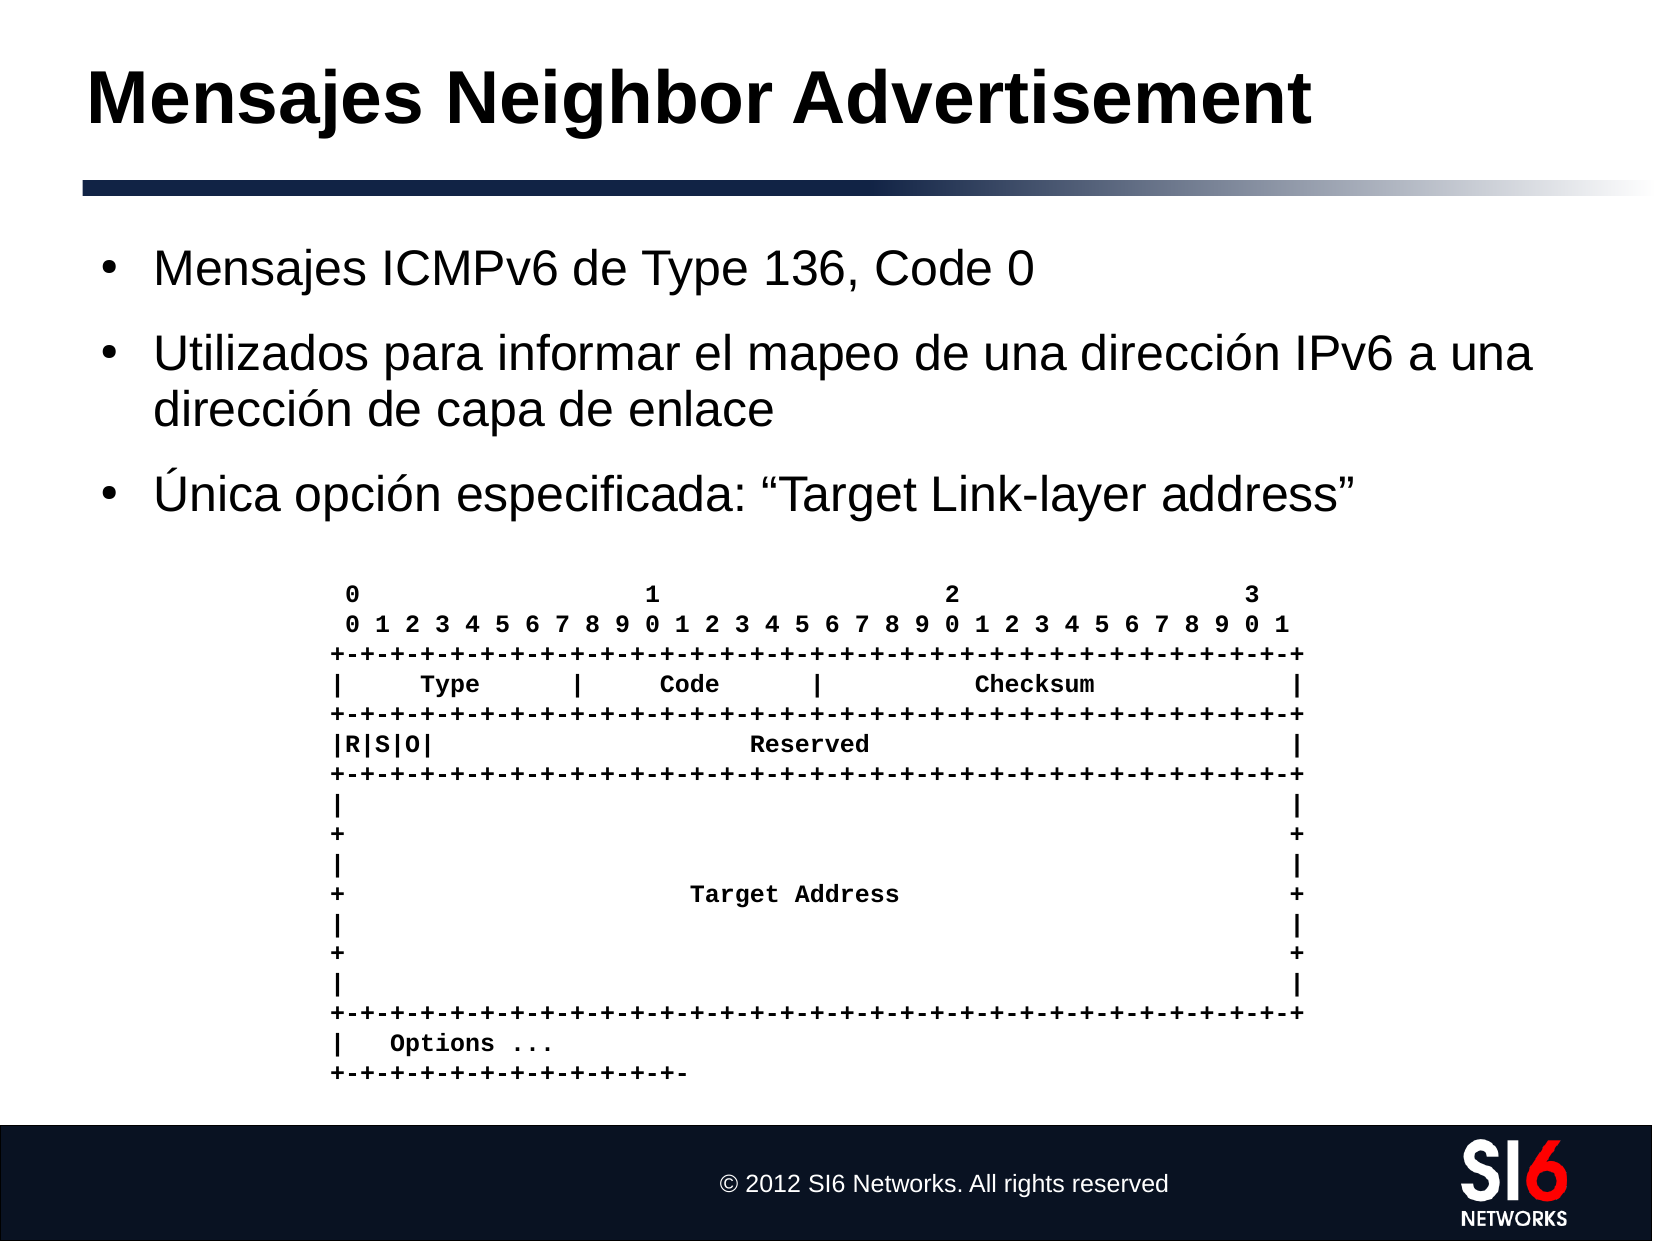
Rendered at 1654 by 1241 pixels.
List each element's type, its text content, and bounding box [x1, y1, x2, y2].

list Mensajes ICMPv6 de Type 136, Code 0 Utilizados para informar el mapeo de una dirección IPv6 a una dirección de capa de enlace Única opción especificada: “Target Link-layer address” [82, 240, 1571, 1059]
picture [1461, 1139, 1567, 1226]
title Mensajes Neighbor Advertisement [86, 30, 1576, 166]
text_box 0 1 2 3 0 1 2 3 4 5 6 7 8 9 0 1 2 3 4 5 6 7 8 9 0 1 2 3 4 5 6 7 8 9 0 1 +-+-+-+-+-+-+-+-+-+-+-+-+-+-+-+-+-+-+-+-+-+-+-+-+-+-+-+-+-+-+-+-+ | Type | Code | Checksum | +-+-+-+-+-+-+-+-+-+-+-+-+-+-+-+-+-+-+-+-+-+-+-+-+-+-+-+-+-+-+-+-+ |R|S|O| Reserved | +-+-+-+-+-+-+-+-+-+-+-+-+-+-+-+-+-+-+-+-+-+-+-+-+-+-+-+-+-+-+-+-+ | | + + | | + Target Address + | | + + | | +-+-+-+-+-+-+-+-+-+-+-+-+-+-+-+-+-+-+-+-+-+-+-+-+-+-+-+-+-+-+-+-+ | Options ... +-+-+-+-+-+-+-+-+-+-+-+- [315, 570, 1321, 1095]
